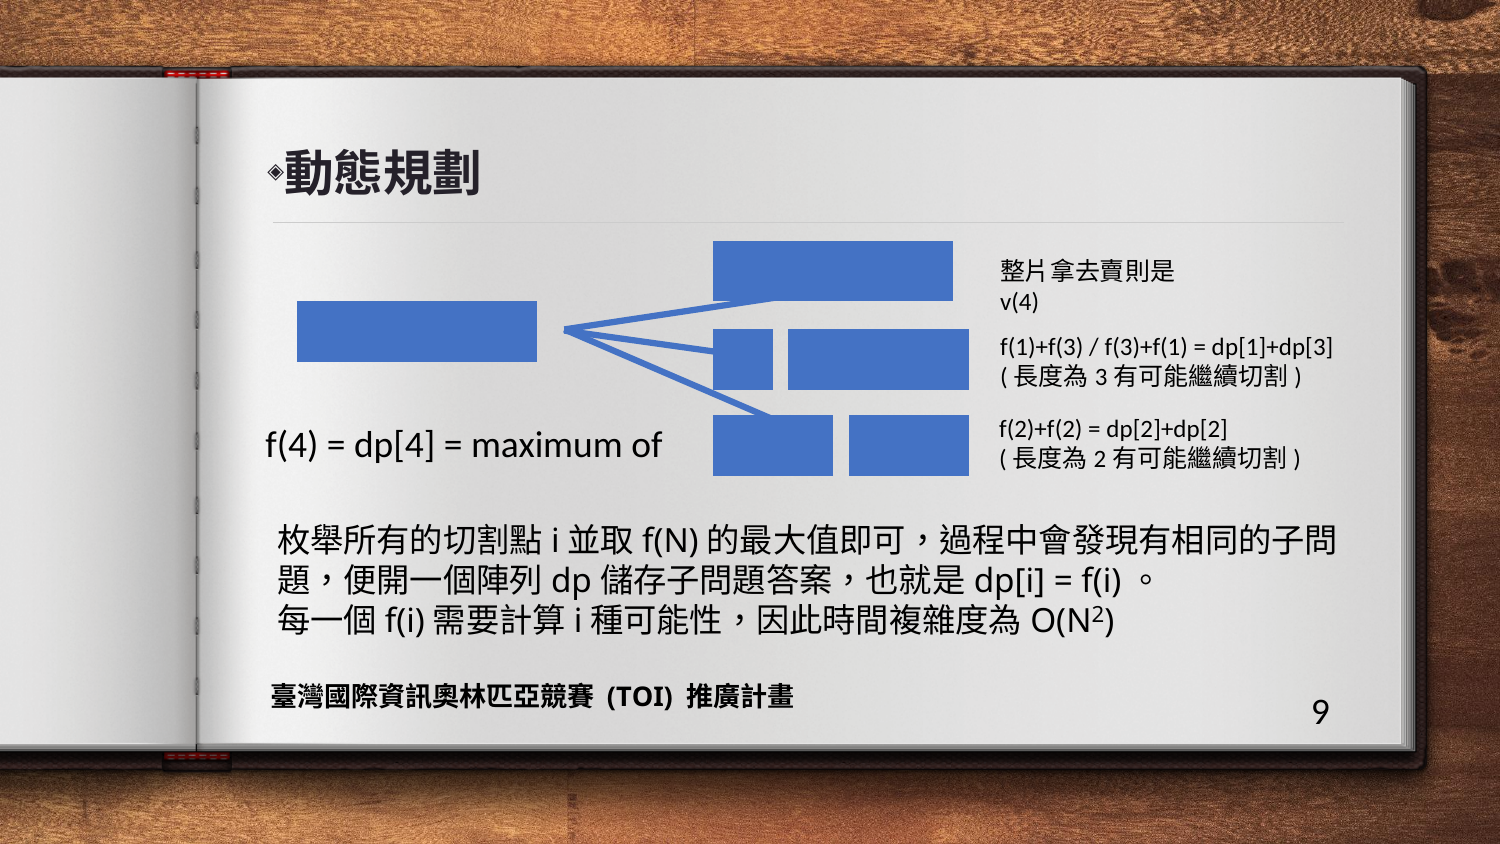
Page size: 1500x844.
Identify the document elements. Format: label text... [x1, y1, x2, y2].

text_box [1295, 672, 1386, 737]
table_header [788, 329, 849, 390]
table_header [849, 329, 909, 390]
table_header [833, 241, 893, 285]
table_header [781, 293, 833, 301]
table_header [833, 284, 893, 301]
text_box 整片拿去賣則是v(4) [985, 248, 1226, 294]
table_header [773, 424, 833, 476]
table_header [713, 241, 773, 301]
text_box f(2)+f(2) = dp[2]+dp[2] (長度為2有可能繼續切割) [984, 405, 1372, 481]
table_header [774, 415, 833, 444]
text_box f(4) = dp[4] = maximum of [250, 412, 709, 473]
table_header [357, 301, 417, 362]
table_header [713, 329, 773, 359]
table_header [713, 355, 773, 390]
table_header [849, 415, 909, 476]
table_header [417, 301, 477, 362]
list 動態規劃 [252, 126, 1194, 216]
table_header [893, 272, 953, 301]
text_box 枚舉所有的切割點i並取f(N)的最大值即可，過程中會發現有相同的子問題，便開一個陣列dp儲存子問題答案，也就是dp[i] = f(i)。 每一個f(i)需要計算i種可能性，因此時間複雜度為O(N2) [262, 512, 1360, 649]
table_header [713, 415, 773, 476]
table_header [773, 241, 833, 294]
table_header [297, 301, 357, 362]
table_header [893, 241, 953, 276]
text_box f(1)+f(3) / f(3)+f(1) = dp[1]+dp[3] (長度為3有可能繼續切割) [985, 322, 1373, 399]
table_header [477, 301, 537, 362]
table_header [909, 329, 969, 390]
table_header [909, 415, 969, 476]
